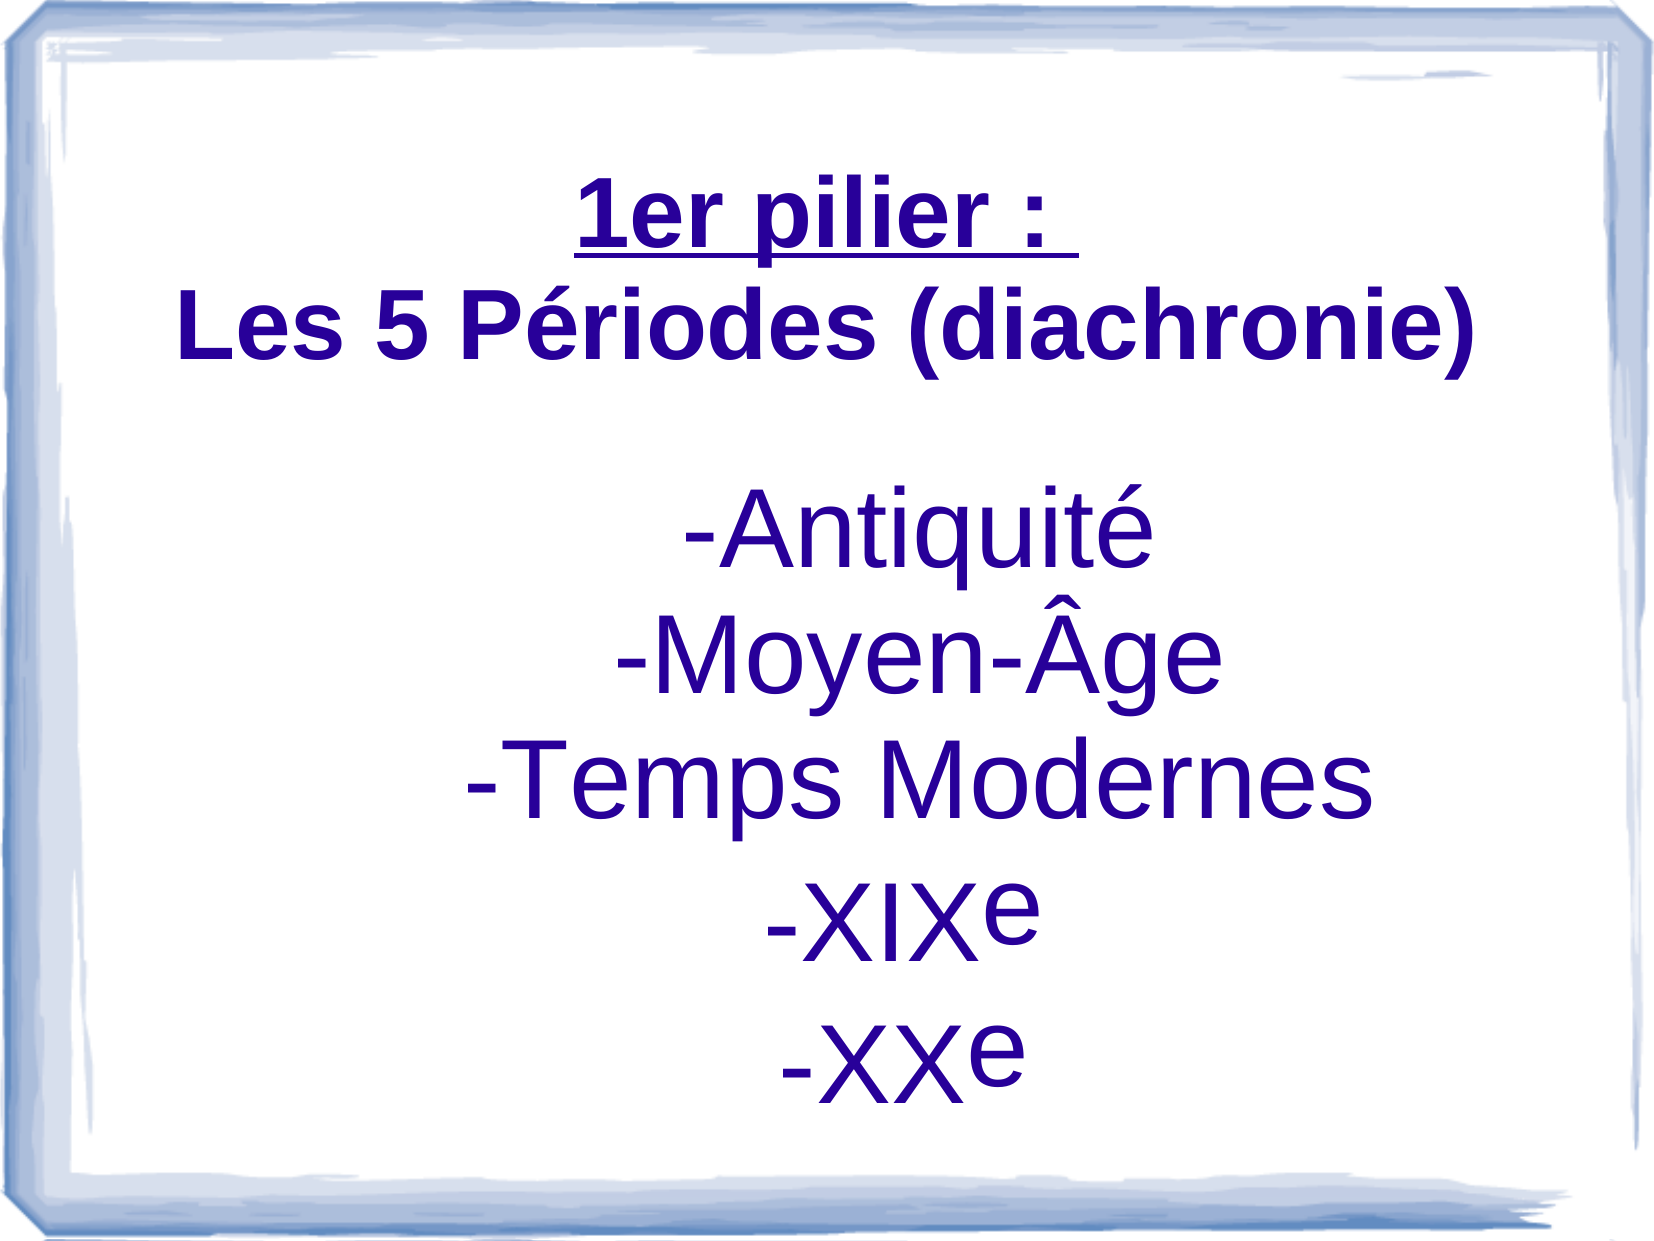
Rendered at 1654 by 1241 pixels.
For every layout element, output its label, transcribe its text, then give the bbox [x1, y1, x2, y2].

title 1er pilier : Les 5 Périodes (diachronie) [82, 129, 1571, 408]
picture [0, 0, 1654, 1241]
subtitle -Antiquité -Moyen-Âge -Temps Modernes -XIXe -XXe [118, 324, 1571, 1144]
